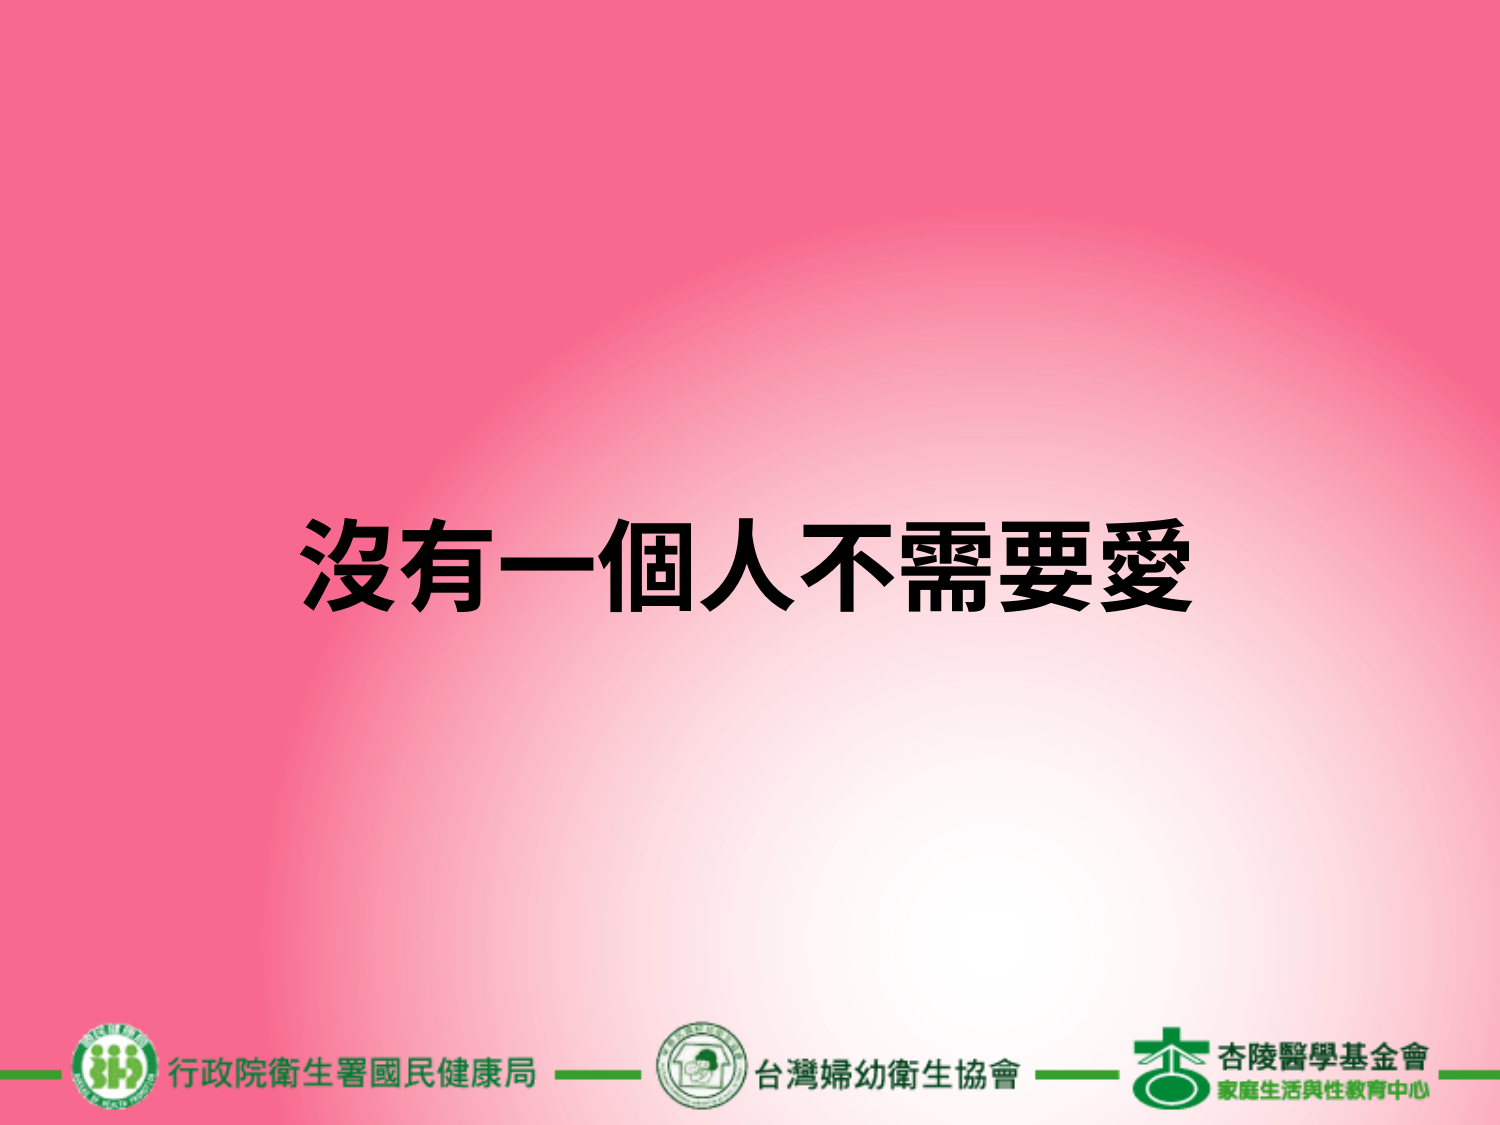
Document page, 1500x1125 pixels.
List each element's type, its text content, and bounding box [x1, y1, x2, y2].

text_box 沒有一個人不需要愛 [1148, 529, 1168, 541]
text_box 沒有一個人不需要愛 [433, 576, 469, 583]
text_box 沒有一個人不需要愛 [1030, 585, 1057, 592]
text_box 沒有一個人不需要愛 [1133, 586, 1159, 593]
text_box 沒有一個人不需要愛 [642, 534, 680, 596]
picture [0, 0, 1500, 1125]
text_box 沒有一個人不需要愛 [913, 544, 974, 566]
text_box 沒有一個人不需要愛 [70, 527, 1424, 634]
text_box 沒有一個人不需要愛 [433, 560, 469, 566]
